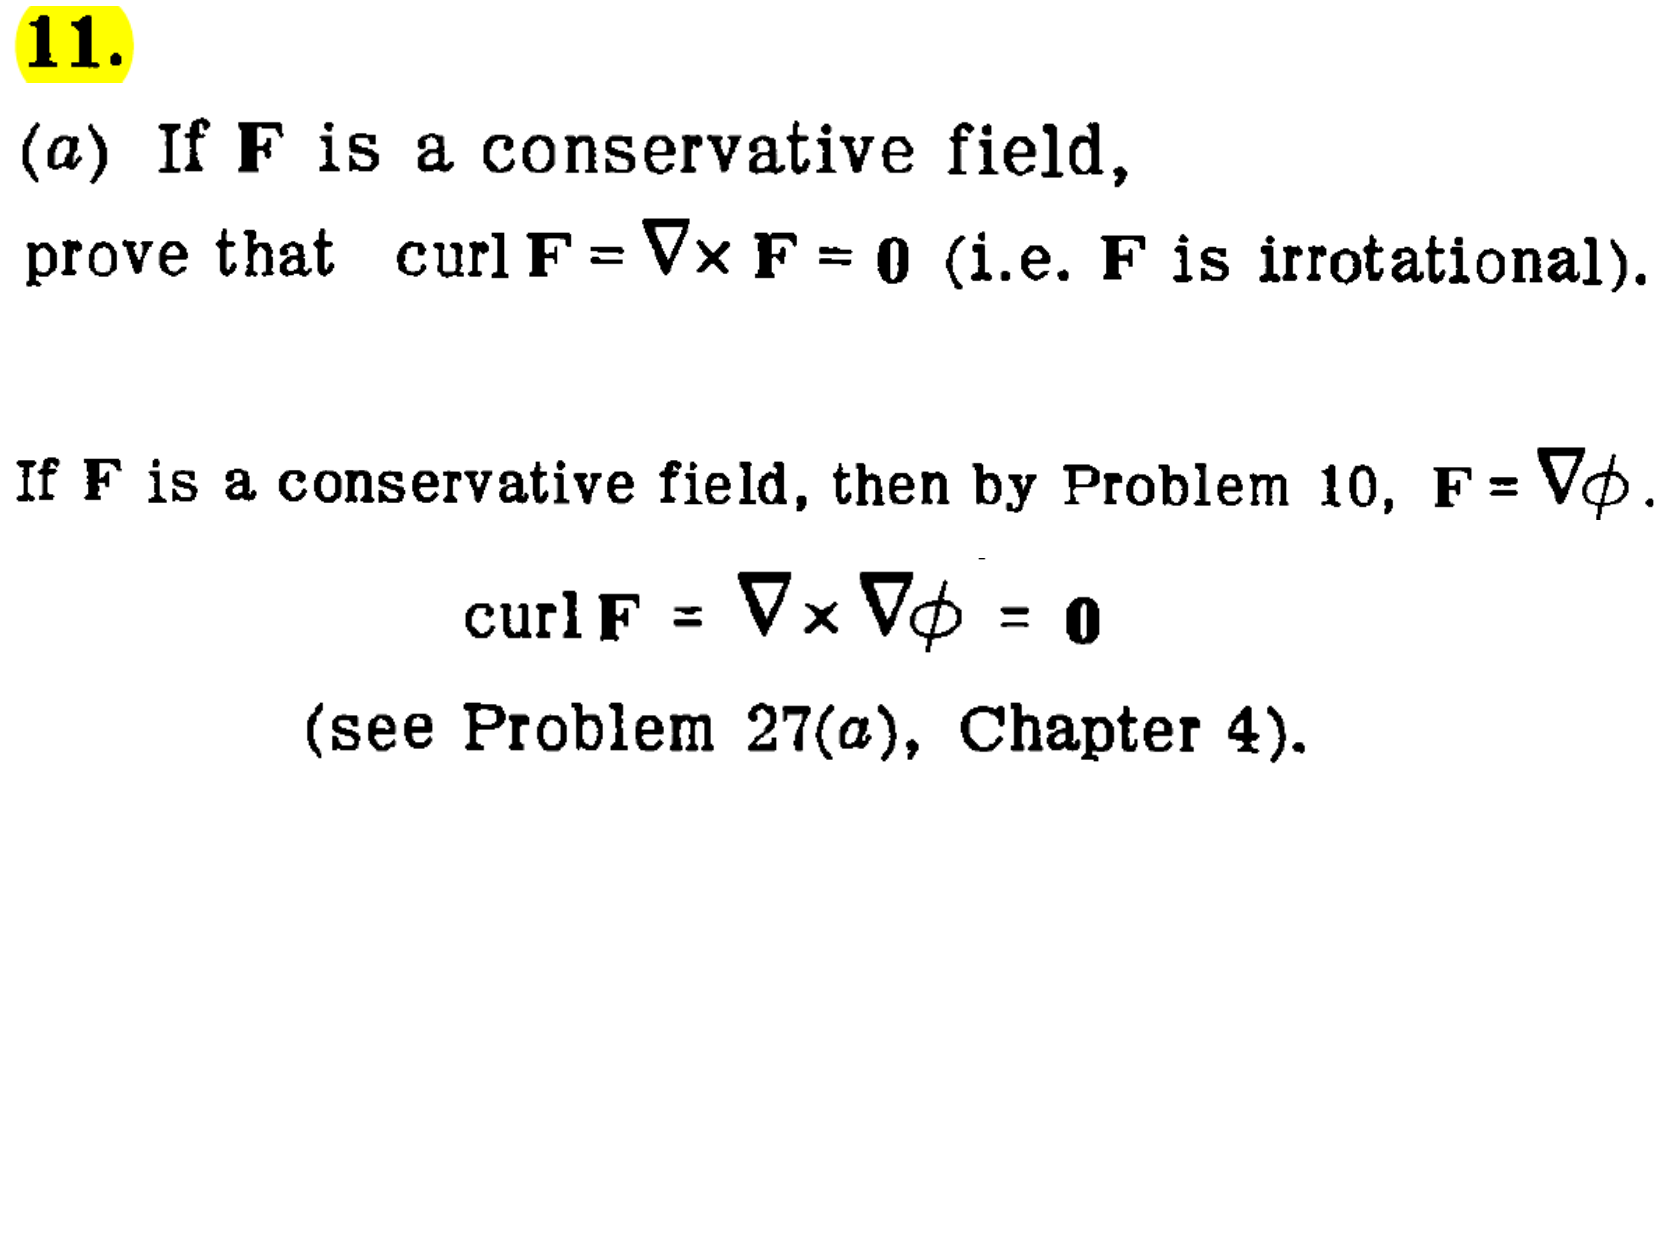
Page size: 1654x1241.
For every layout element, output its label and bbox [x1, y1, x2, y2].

picture [0, 206, 1654, 308]
picture [12, 94, 1151, 200]
picture [12, 6, 142, 83]
picture [295, 684, 1316, 779]
picture [444, 558, 1123, 662]
picture [0, 425, 1654, 520]
